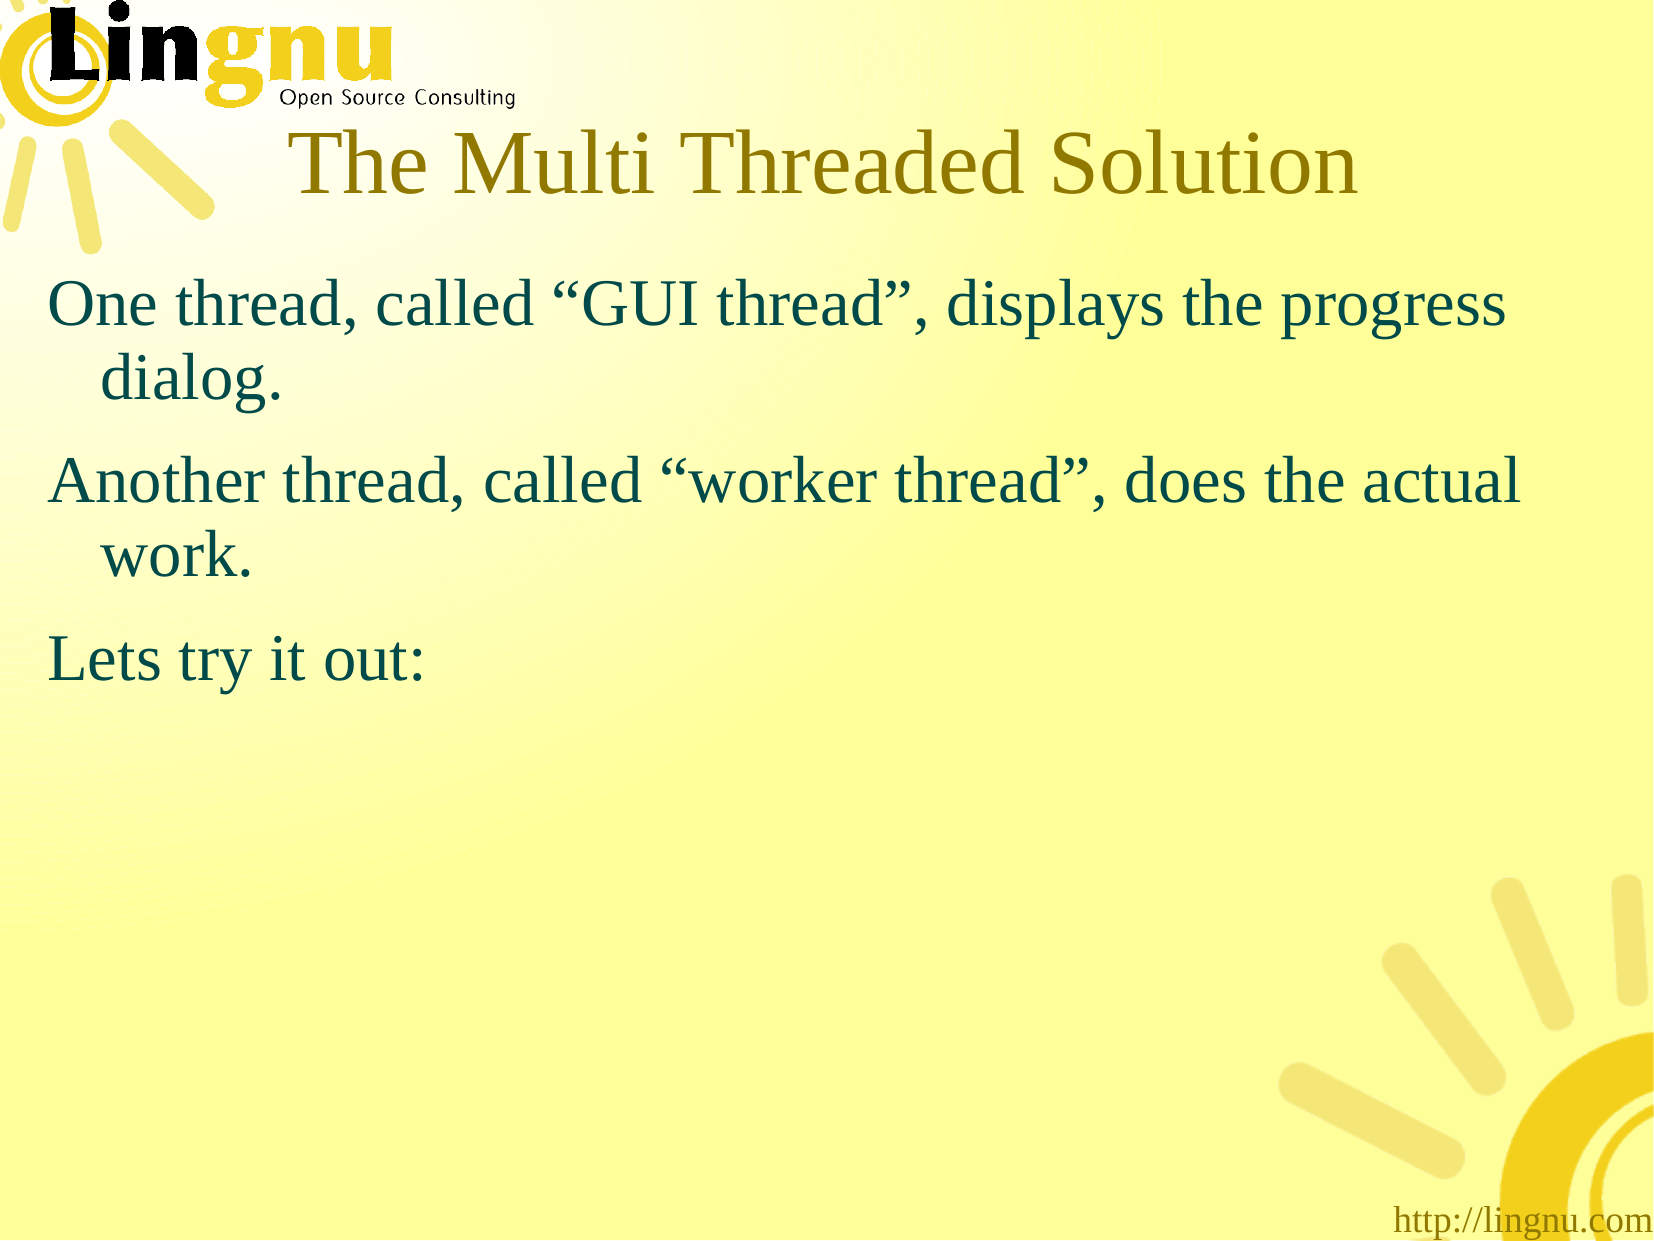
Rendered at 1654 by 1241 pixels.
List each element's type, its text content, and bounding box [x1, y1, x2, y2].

picture [0, 0, 516, 256]
title The Multi Threaded Solution [118, 58, 1531, 265]
picture [1256, 871, 1654, 1241]
list One thread, called “GUI thread”, displays the progress dialog. Another thread, called “worker thread”, does the actual work. Lets try it out: [29, 265, 1625, 1211]
